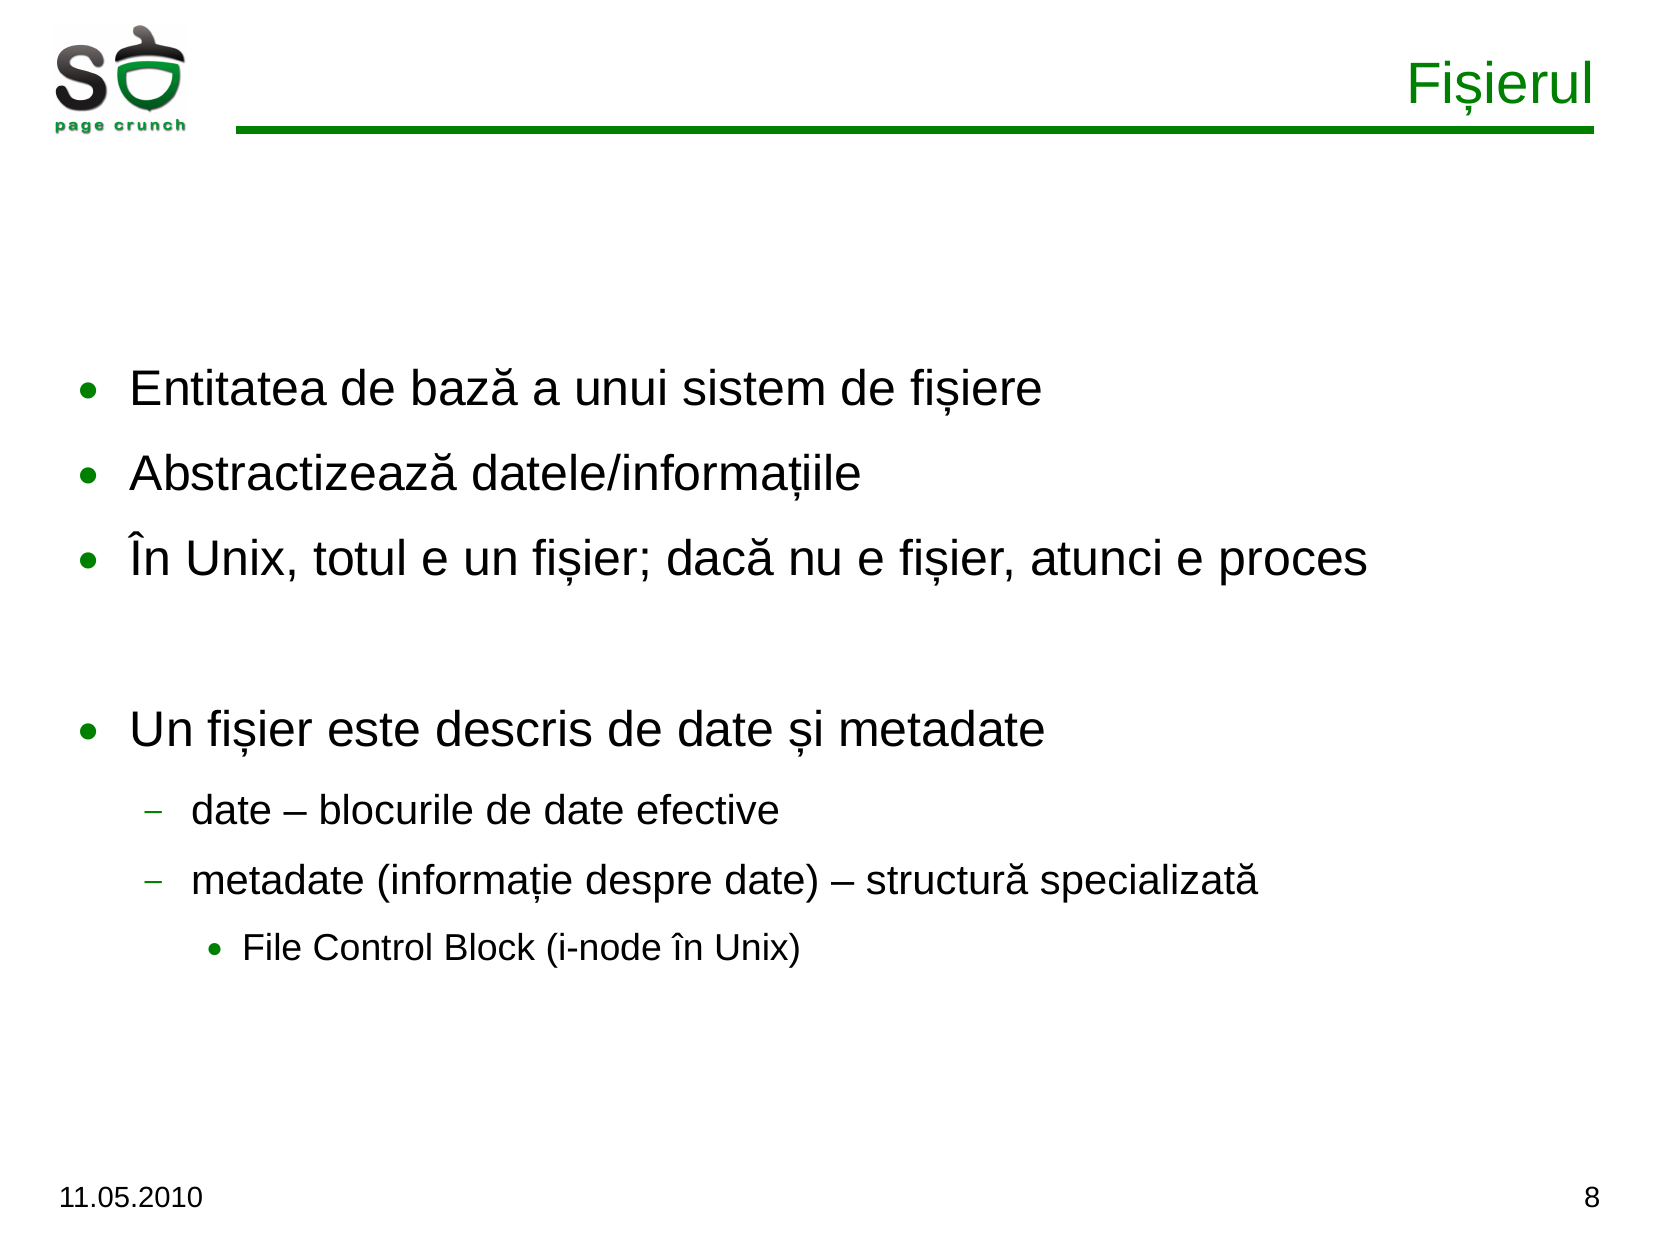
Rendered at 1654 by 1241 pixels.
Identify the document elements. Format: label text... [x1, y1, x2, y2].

list Entitatea de bază a unui sistem de fișiere Abstractizează datele/informațiile În Unix, totul e un fișier; dacă nu e fișier, atunci e proces Un fișier este descris de date și metadate date – blocurile de date efective metadate (informație despre date) – structură specializată File Control Block (i-node în Unix) [59, 177, 1595, 1152]
picture [53, 23, 188, 136]
title Fișierul [236, 49, 1595, 119]
